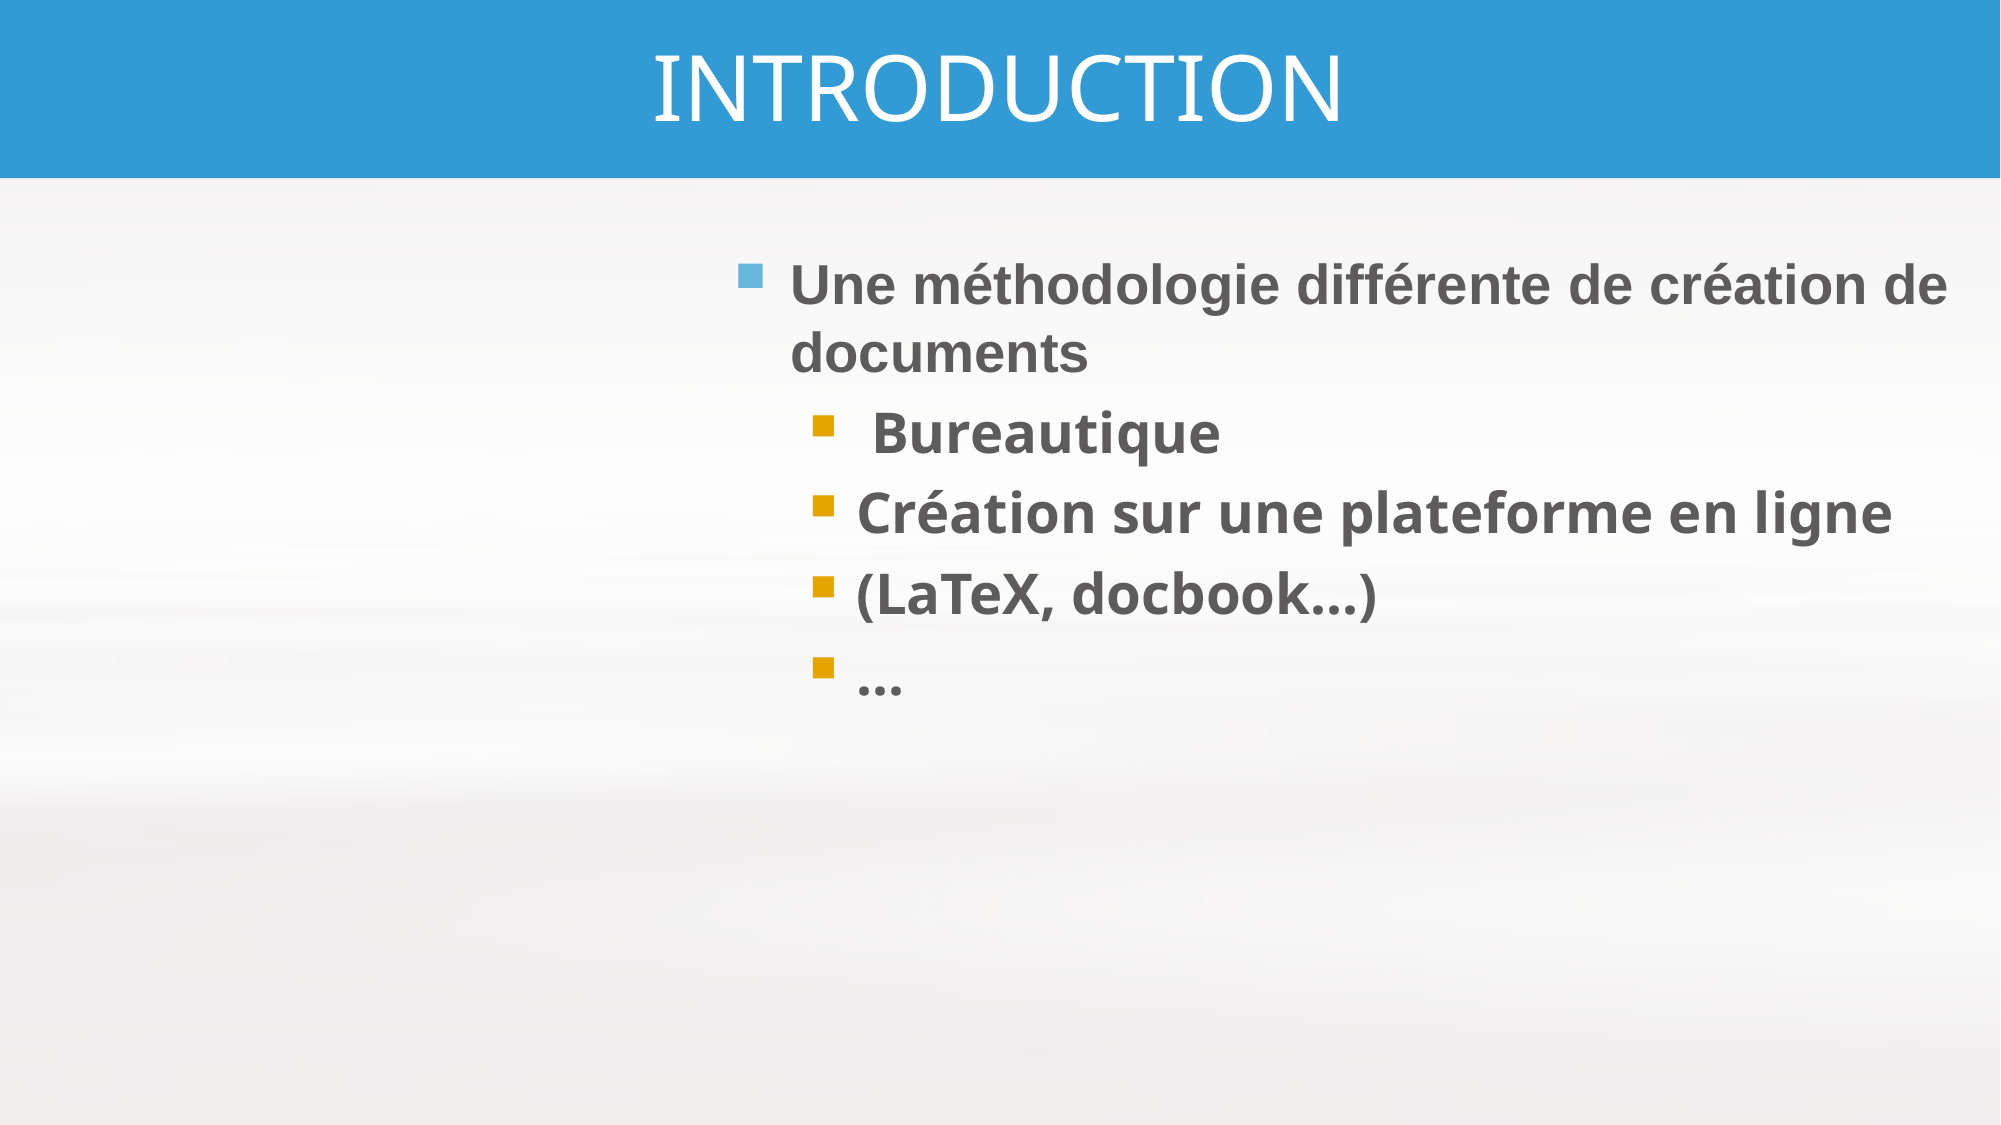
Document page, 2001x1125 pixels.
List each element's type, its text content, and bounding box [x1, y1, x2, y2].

text_box Une méthodologie différente de création de documents Bureautique Création sur une plateforme en ligne (LaTeX, docbook...) ... [719, 239, 1969, 1094]
text_box Introduction [0, 0, 2000, 173]
